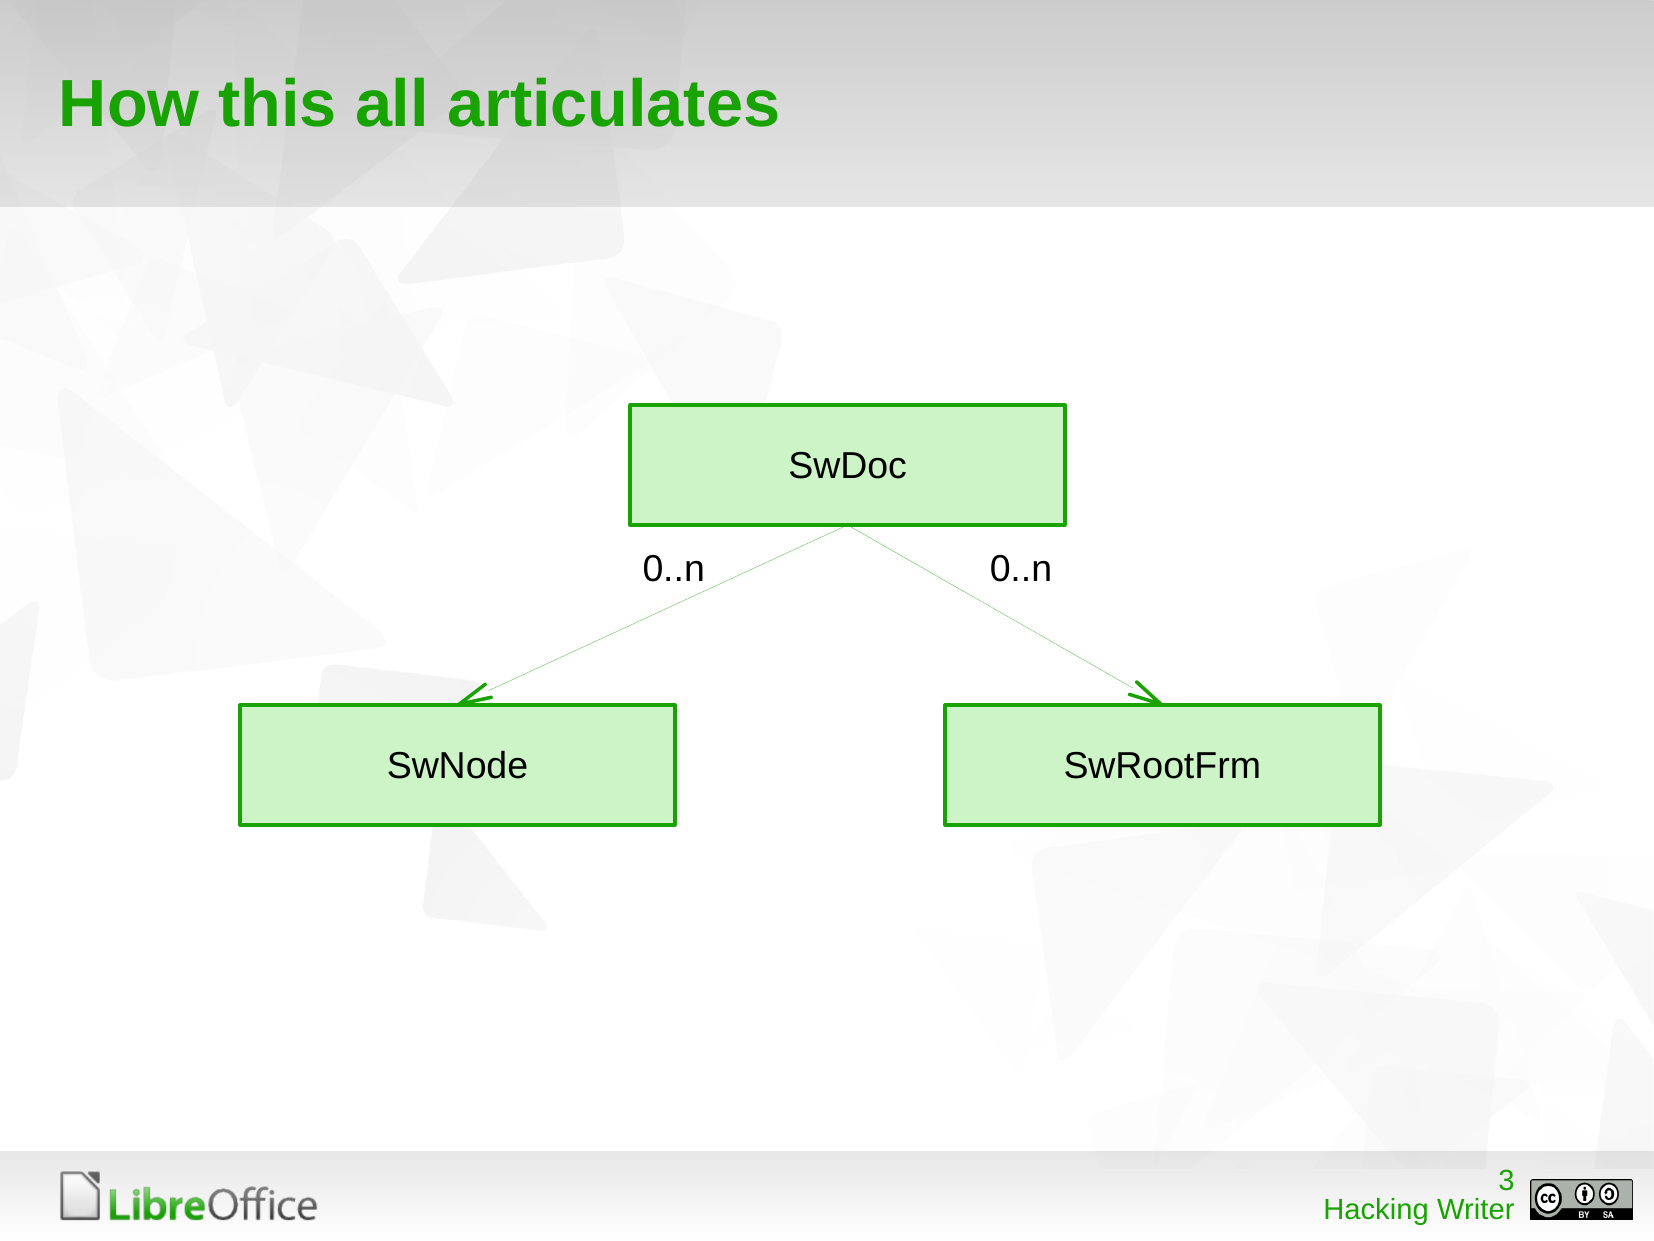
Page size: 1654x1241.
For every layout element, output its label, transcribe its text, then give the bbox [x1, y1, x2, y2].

picture [915, 548, 975, 597]
text_box SwNode [240, 705, 676, 826]
picture [915, 548, 1654, 1169]
text_box SwRootFrm [945, 705, 1381, 826]
title How this all articulates [59, 29, 1595, 178]
text_box 0..n [975, 540, 1096, 597]
picture [1530, 1179, 1633, 1220]
text_box SwDoc [630, 405, 1066, 526]
text_box 0..n [627, 540, 748, 597]
picture [0, 0, 783, 931]
picture [41, 1152, 337, 1240]
